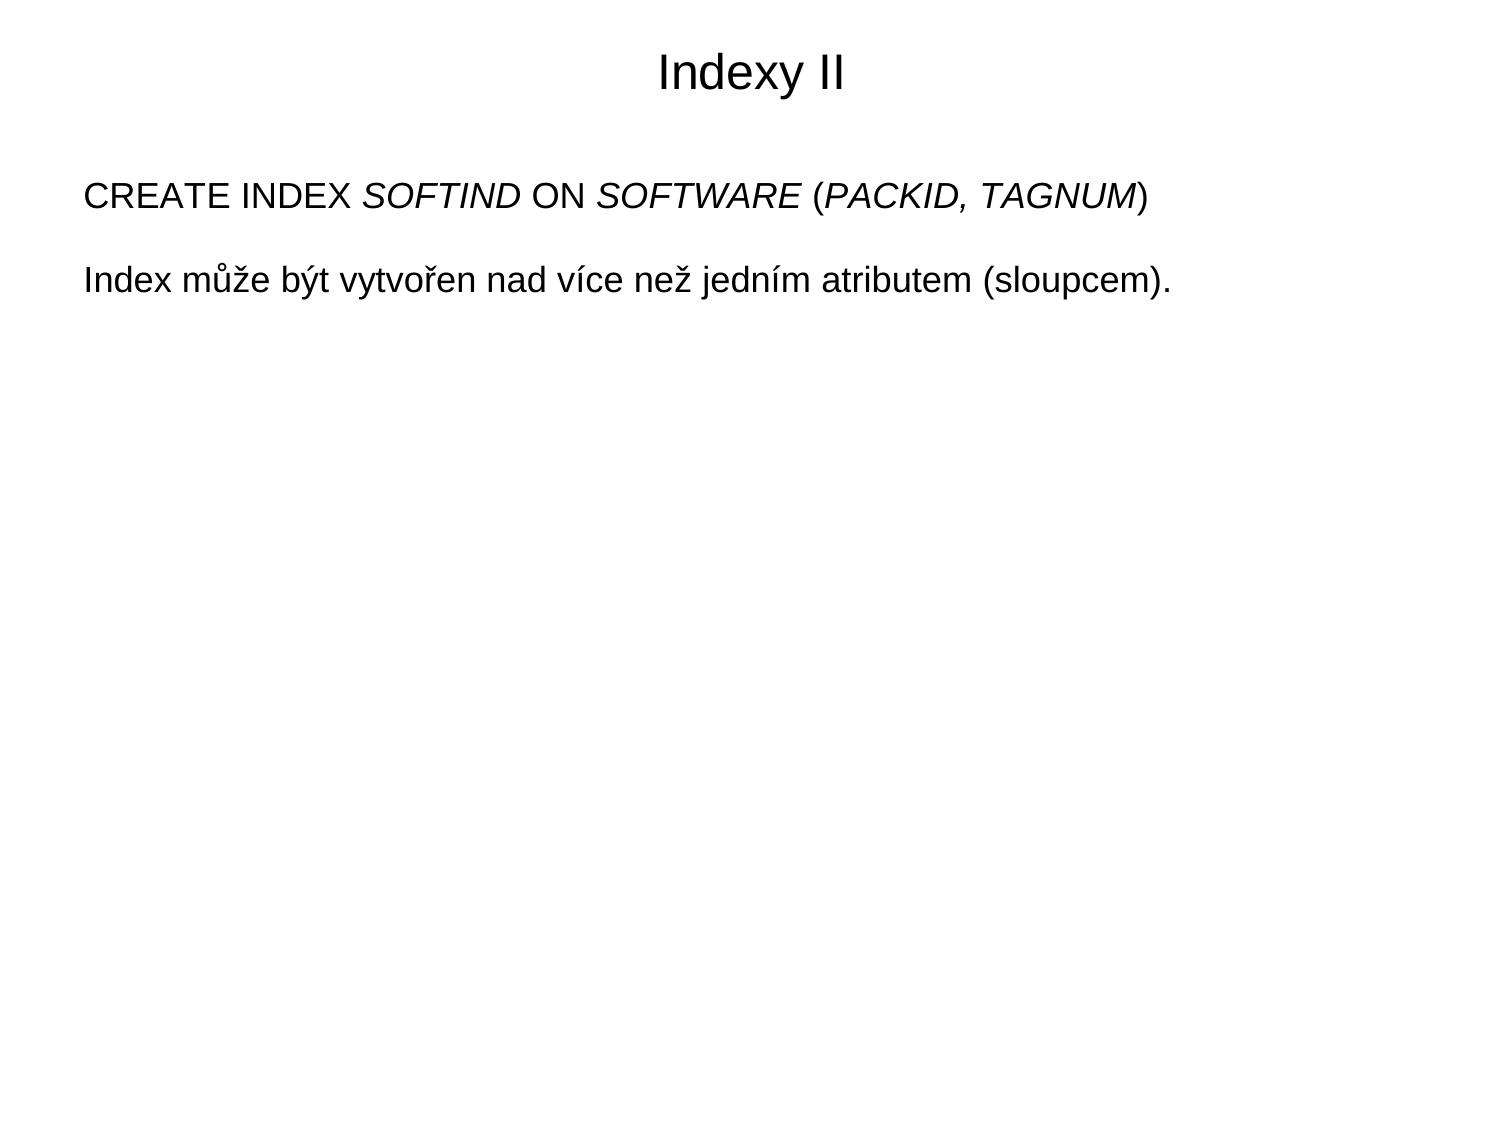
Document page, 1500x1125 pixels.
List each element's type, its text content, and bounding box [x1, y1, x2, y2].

title Indexy II [76, 0, 1427, 140]
chart [83, 175, 1424, 1063]
